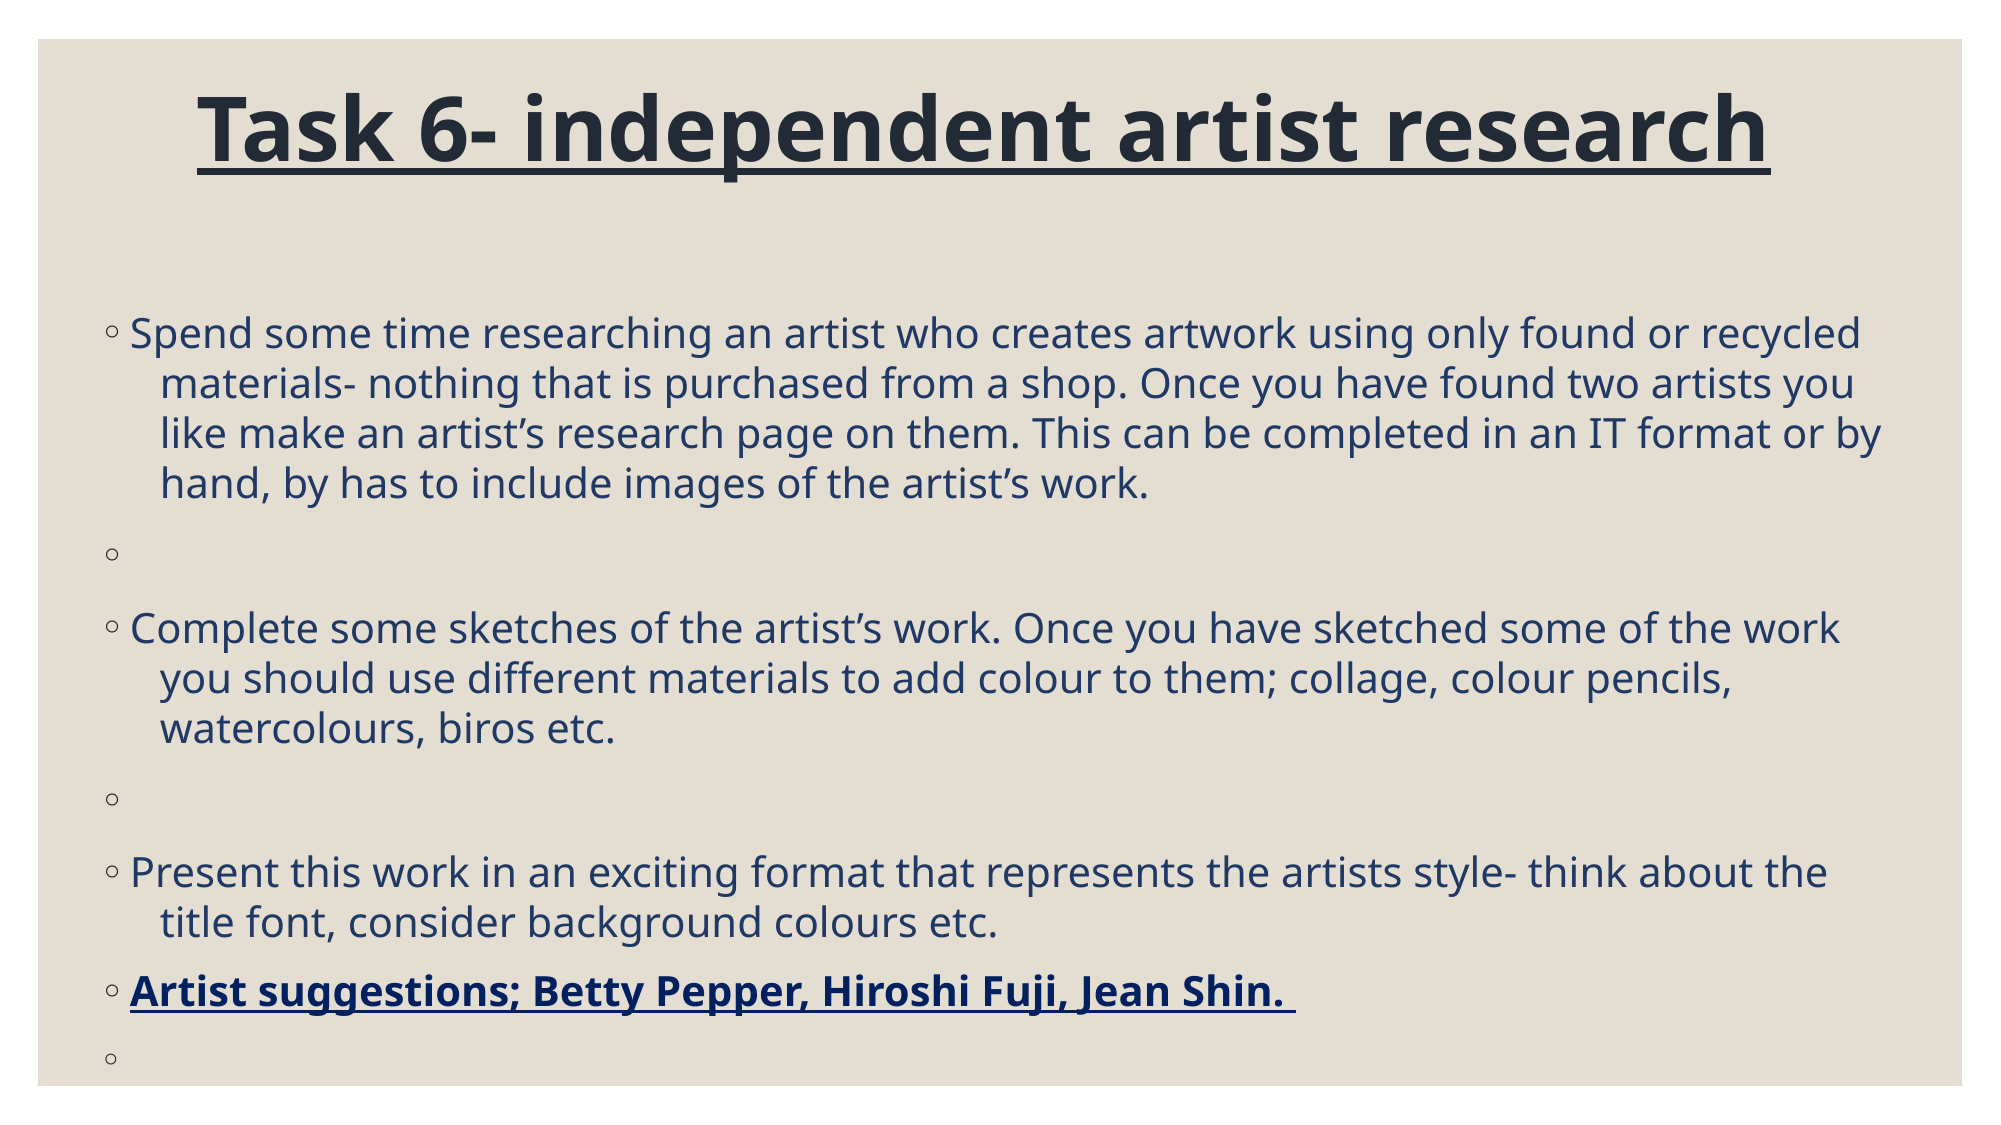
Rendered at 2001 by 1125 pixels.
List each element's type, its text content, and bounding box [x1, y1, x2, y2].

title Task 6- independent artist research [181, 19, 1832, 245]
list Spend some time researching an artist who creates artwork using only found or recycled materials- nothing that is purchased from a shop. Once you have found two artists you like make an artist’s research page on them. This can be completed in an IT format or by hand, by has to include images of the artist’s work. Complete some sketches of the artist’s work. Once you have sketched some of the work you should use different materials to add colour to them; collage, colour pencils, watercolours, biros etc. Present this work in an exciting format that represents the artists style- think about the title font, consider background colours etc. Artist suggestions; Betty Pepper, Hiroshi Fuji, Jean Shin. [85, 298, 1909, 1061]
